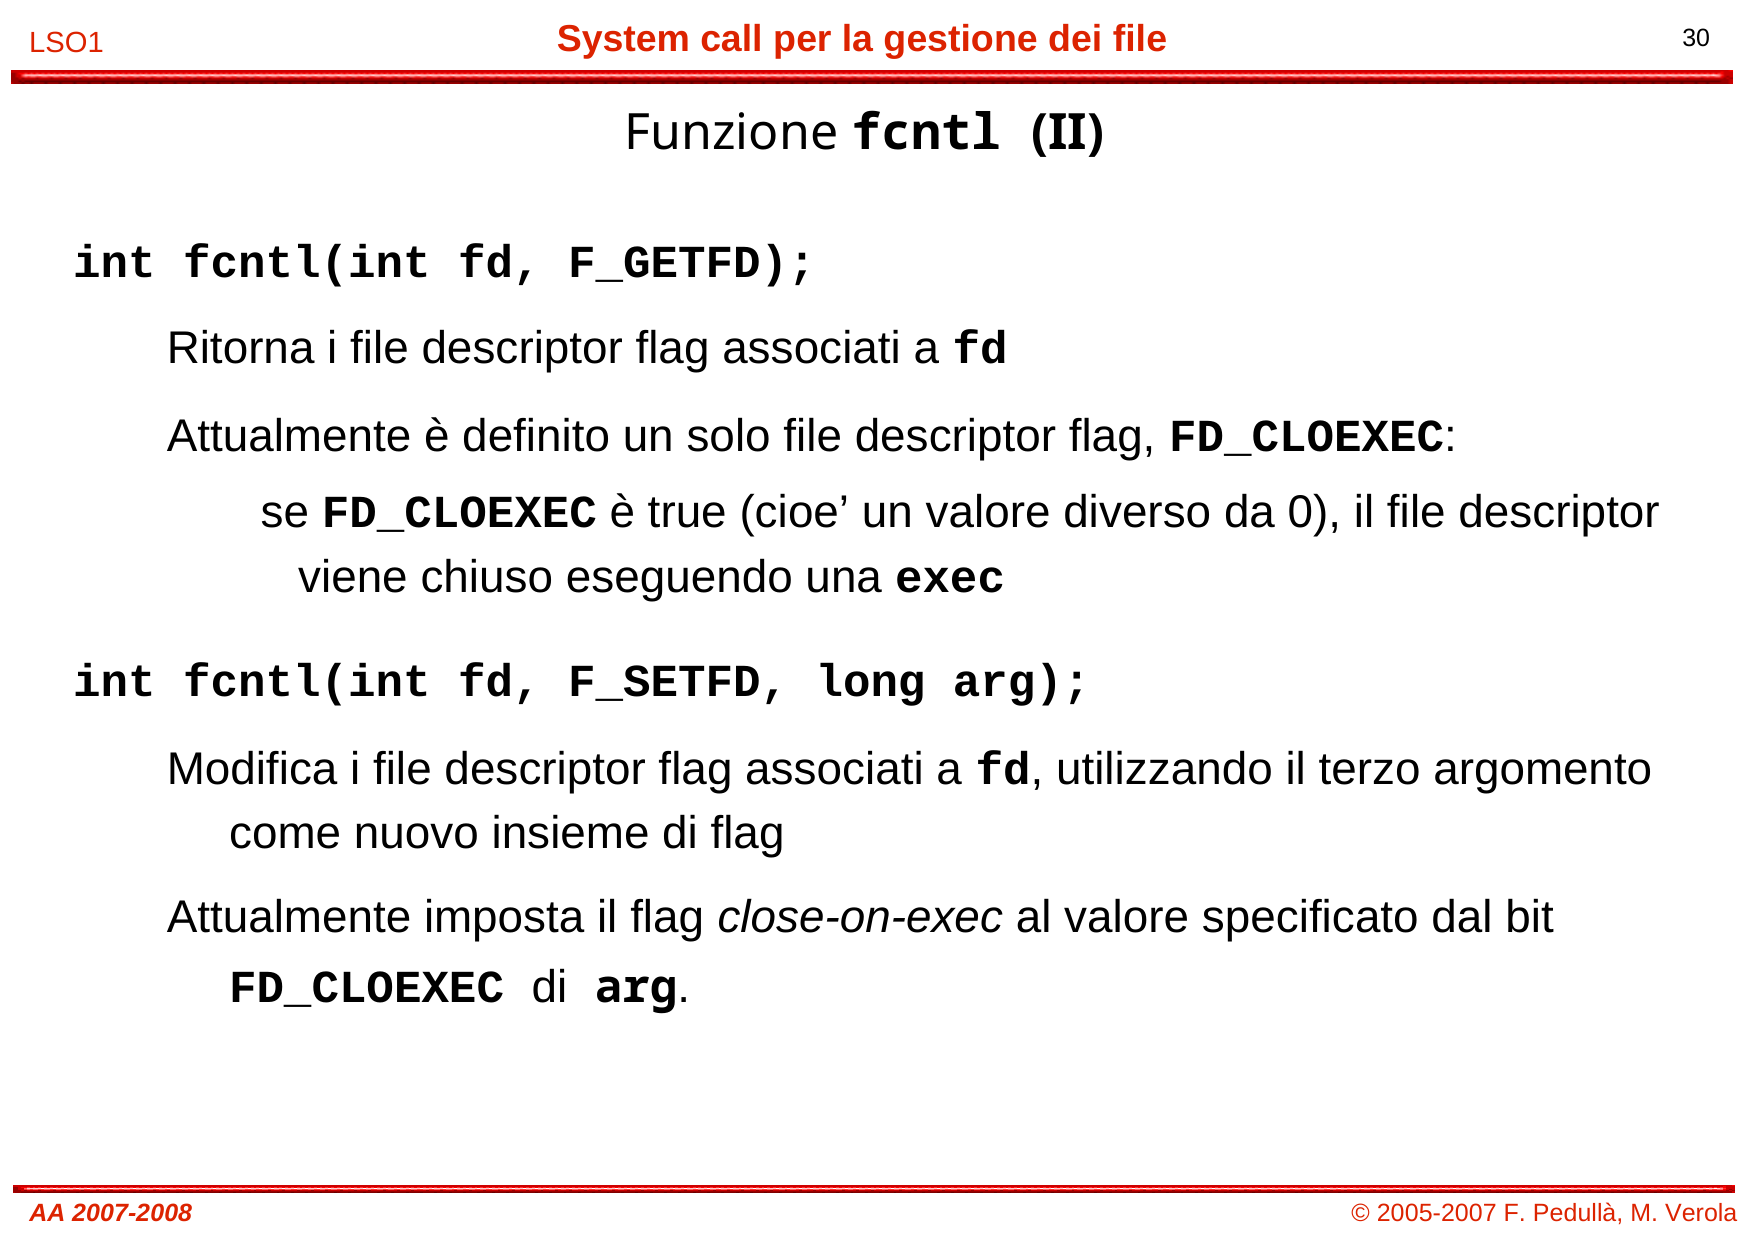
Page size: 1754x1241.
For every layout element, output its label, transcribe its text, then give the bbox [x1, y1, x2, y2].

list int fcntl(int fd, F_GETFD); Ritorna i file descriptor flag associati a fd Attualmente è definito un solo file descriptor flag, FD_CLOEXEC: se FD_CLOEXEC è true (cioe’ un valore diverso da 0), il file descriptor viene chiuso eseguendo una exec int fcntl(int fd, F_SETFD, long arg); Modifica i file descriptor flag associati a fd, utilizzando il terzo argomento come nuovo insieme di flag Attualmente imposta il flag close-on-exec al valore specificato dal bit FD_CLOEXEC di arg. [58, 220, 1696, 1128]
picture [11, 70, 1733, 84]
title Funzione fcntl (II) [595, 84, 1134, 180]
picture [13, 1185, 1735, 1193]
